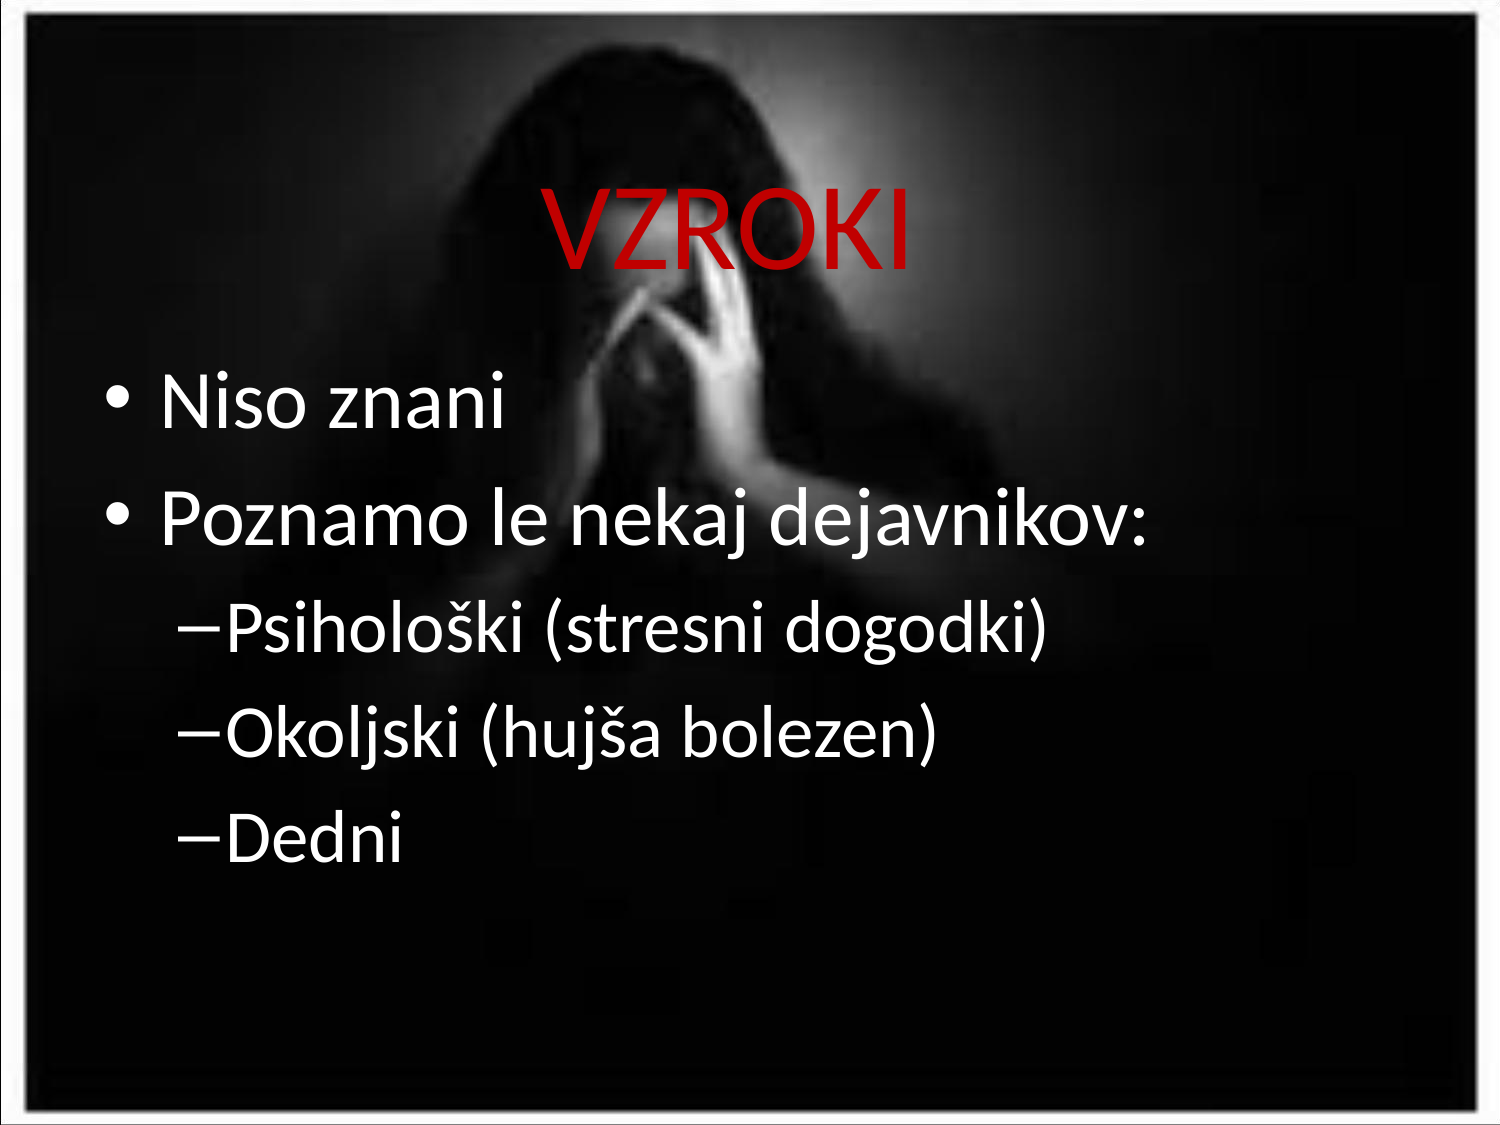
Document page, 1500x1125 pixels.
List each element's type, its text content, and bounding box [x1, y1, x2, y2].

title VZROKI [53, 125, 1404, 313]
list Niso znani Poznamo le nekaj dejavnikov: Psihološki (stresni dogodki) Okoljski (hujša bolezen) Dedni [88, 338, 1439, 1081]
picture [0, 0, 1500, 1125]
